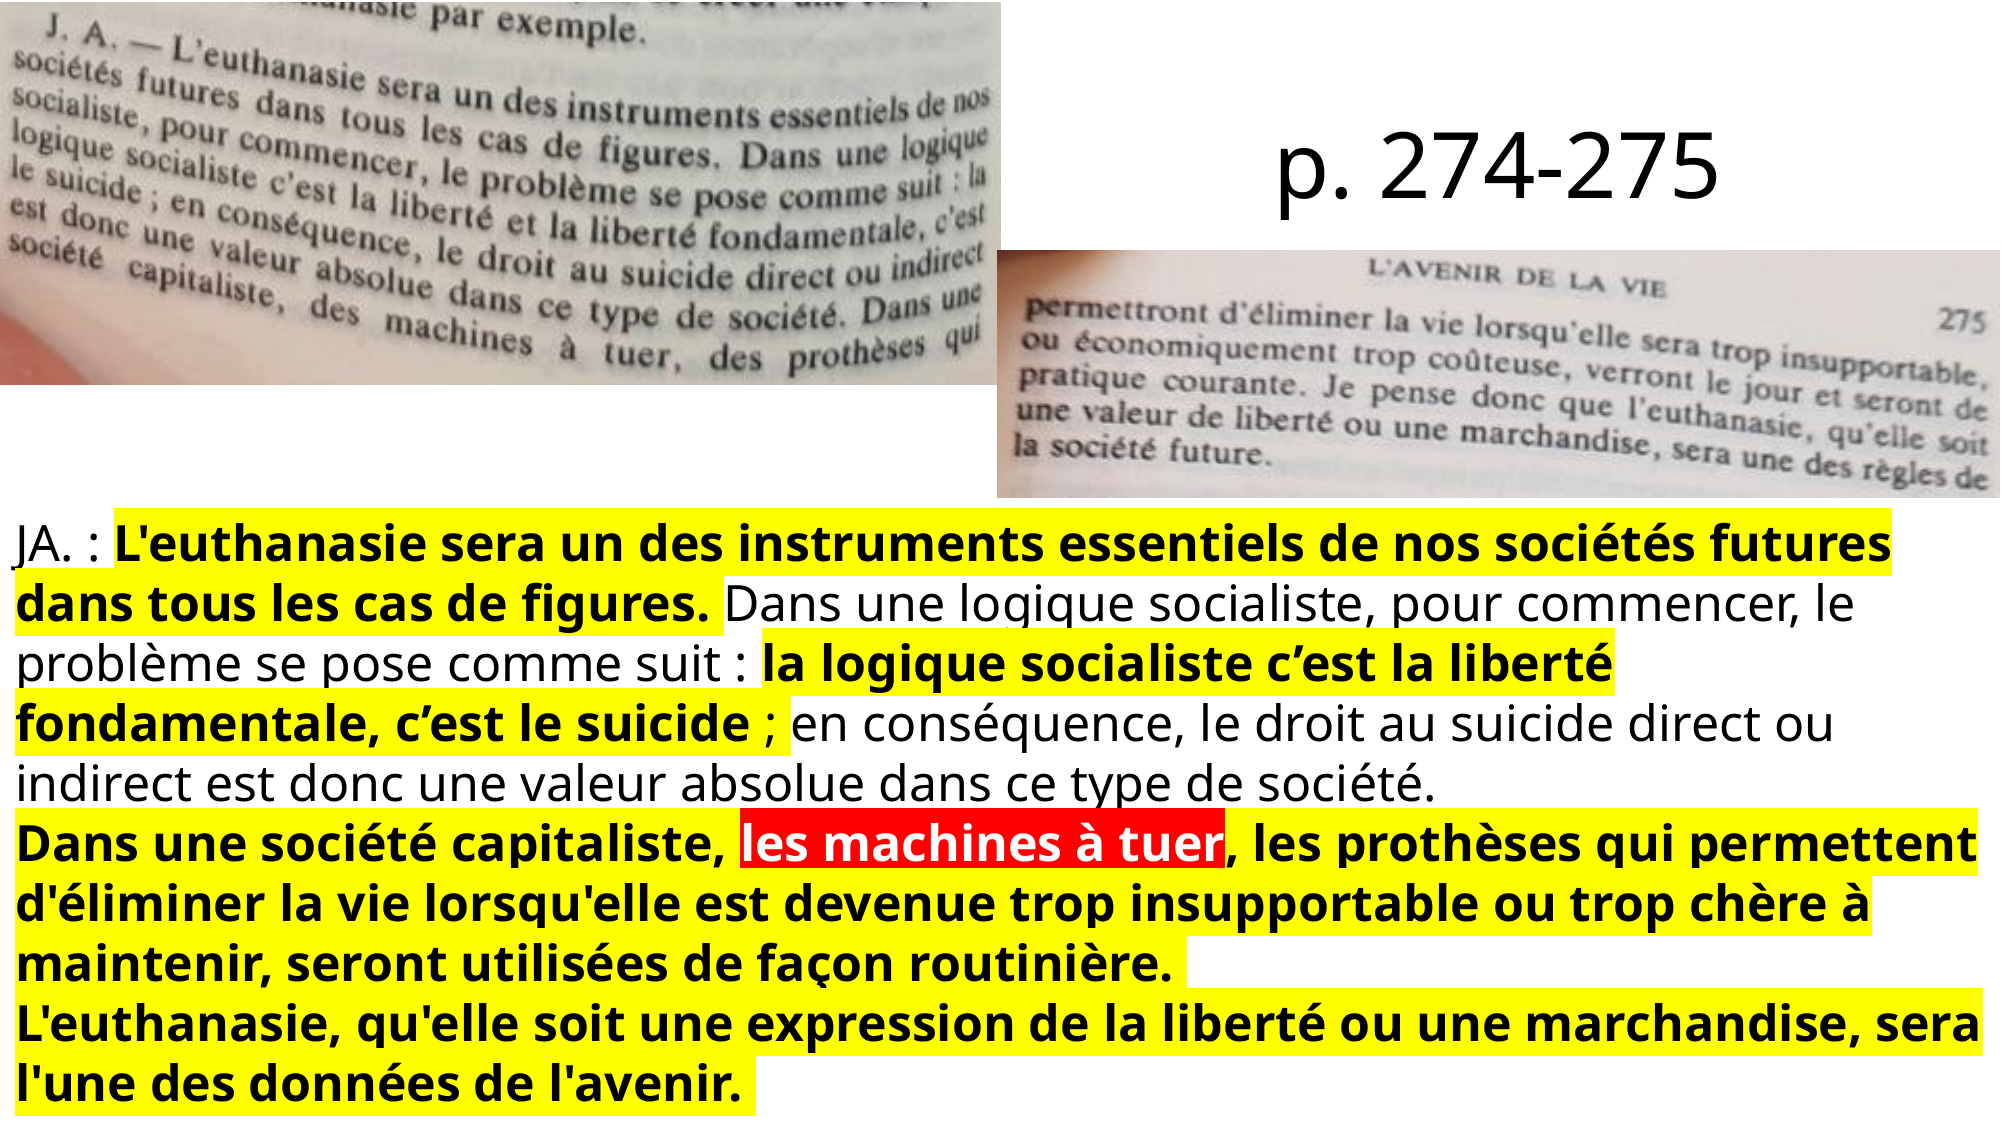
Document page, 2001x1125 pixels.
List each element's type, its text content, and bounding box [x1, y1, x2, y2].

title p. 274-275 [1133, 59, 1863, 250]
text_box JA. : L'euthanasie sera un des instruments essentiels de nos sociétés futures dans tous les cas de figures. Dans une logique socialiste, pour commencer, le problème se pose comme suit : la logique socialiste c’est la liberté fondamentale, c’est le suicide ; en conséquence, le droit au suicide direct ou indirect est donc une valeur absolue dans ce type de société. Dans une société capitaliste, les machines à tuer, les prothèses qui permettent d'éliminer la vie lorsqu'elle est devenue trop insupportable ou trop chère à maintenir, seront utilisées de façon routinière. L'euthanasie, qu'elle soit une expression de la liberté ou une marchandise, sera l'une des données de l'avenir. [0, 504, 2000, 1119]
picture [0, 3, 2000, 498]
